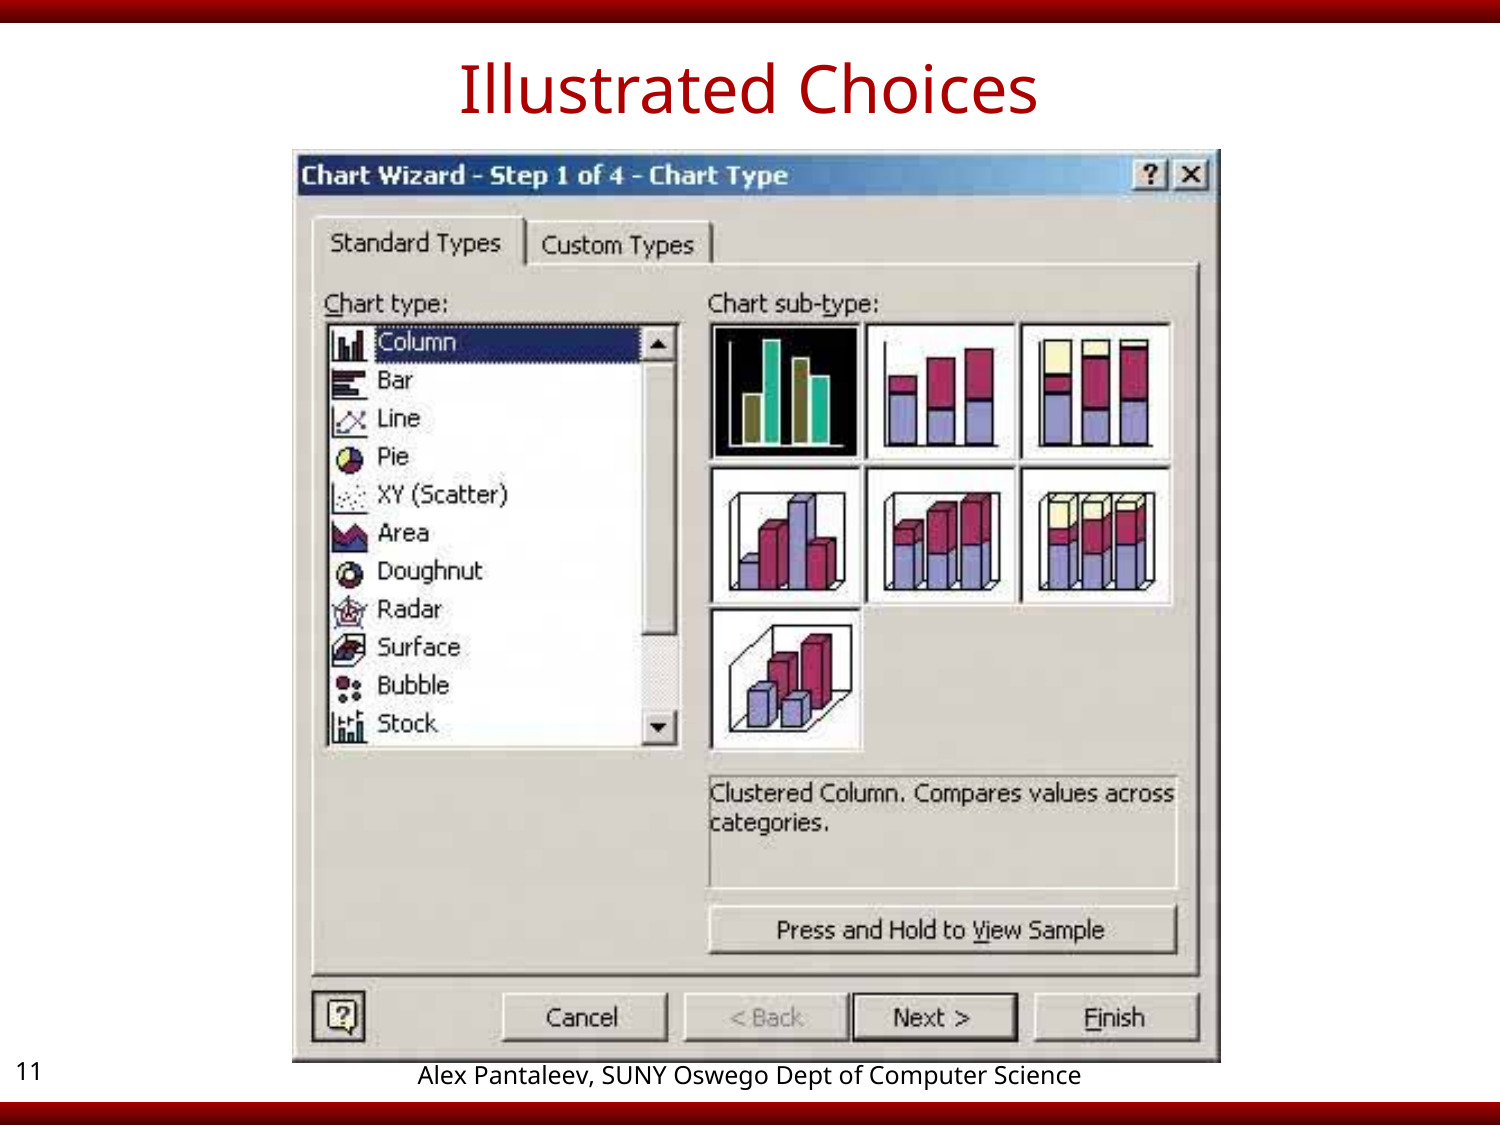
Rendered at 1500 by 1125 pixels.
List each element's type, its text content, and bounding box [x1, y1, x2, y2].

picture [292, 149, 1221, 1063]
title Illustrated Choices [0, 32, 1500, 143]
